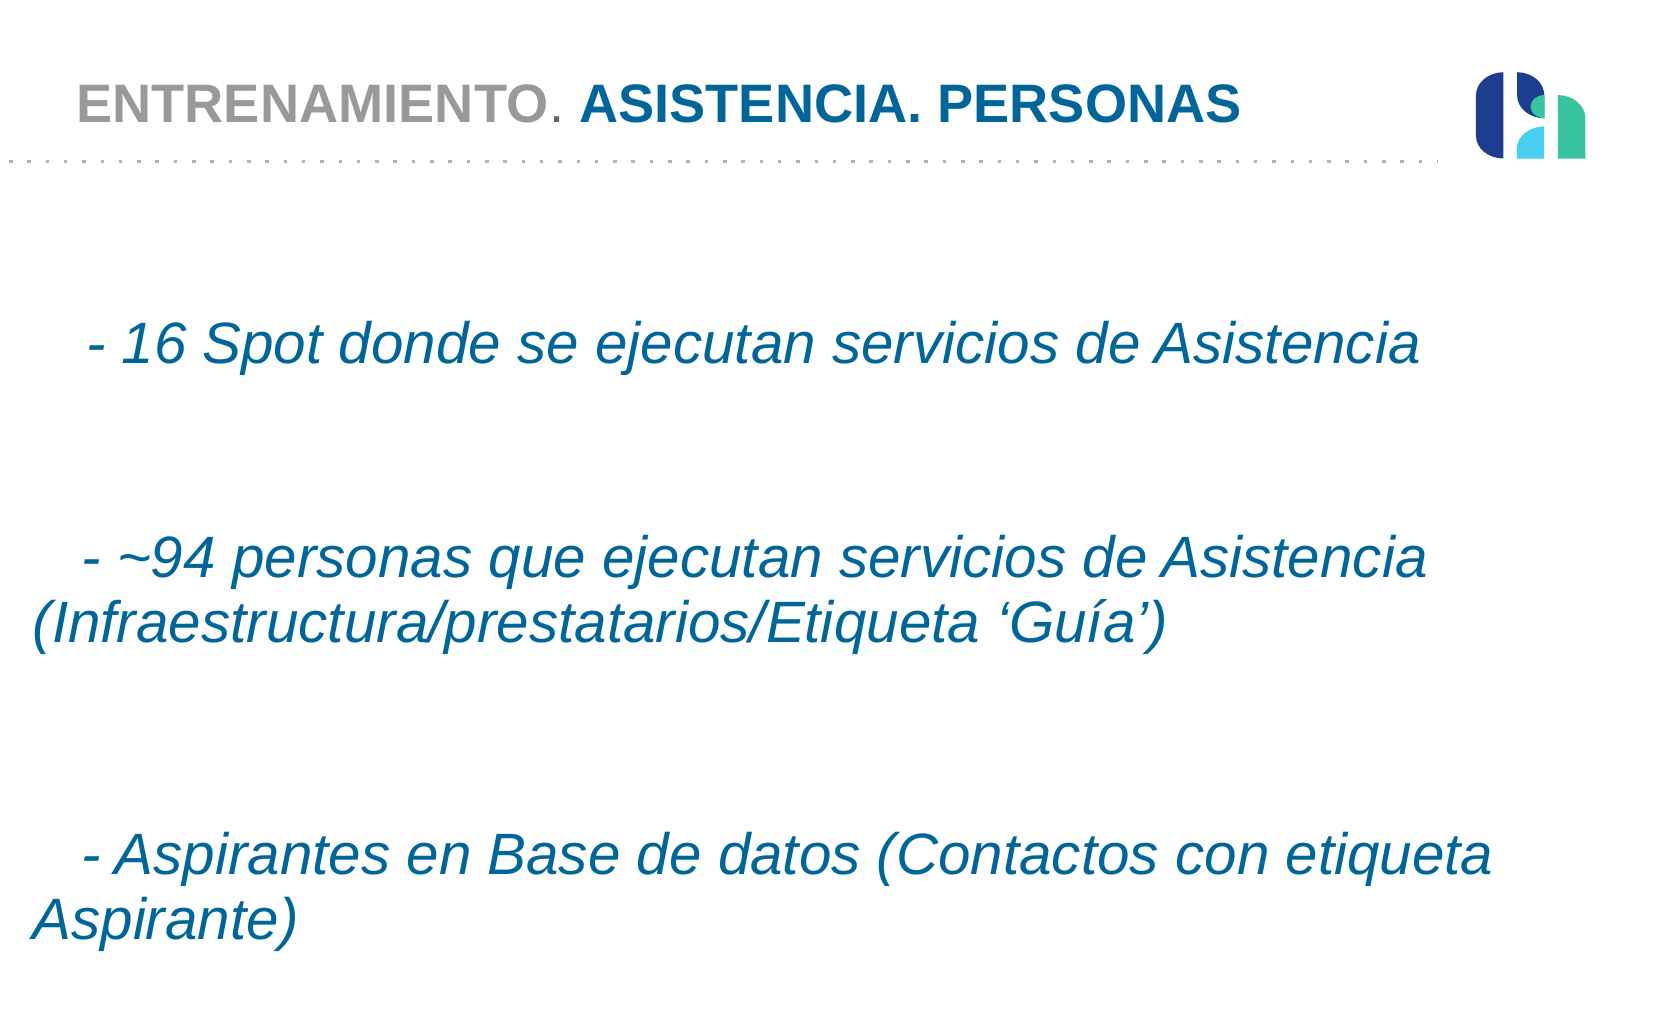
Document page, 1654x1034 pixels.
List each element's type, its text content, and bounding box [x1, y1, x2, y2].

text_box ENTRENAMIENTO. ASISTENCIA. PERSONAS [76, 36, 1476, 165]
picture [1476, 72, 1586, 159]
text_box - 16 Spot donde se ejecutan servicios de Asistencia - ~94 personas que ejecutan servicios de Asistencia (Infraestructura/prestatarios/Etiqueta ‘Guía’) - Aspirantes en Base de datos (Contactos con etiqueta Aspirante) [18, 295, 1589, 1034]
